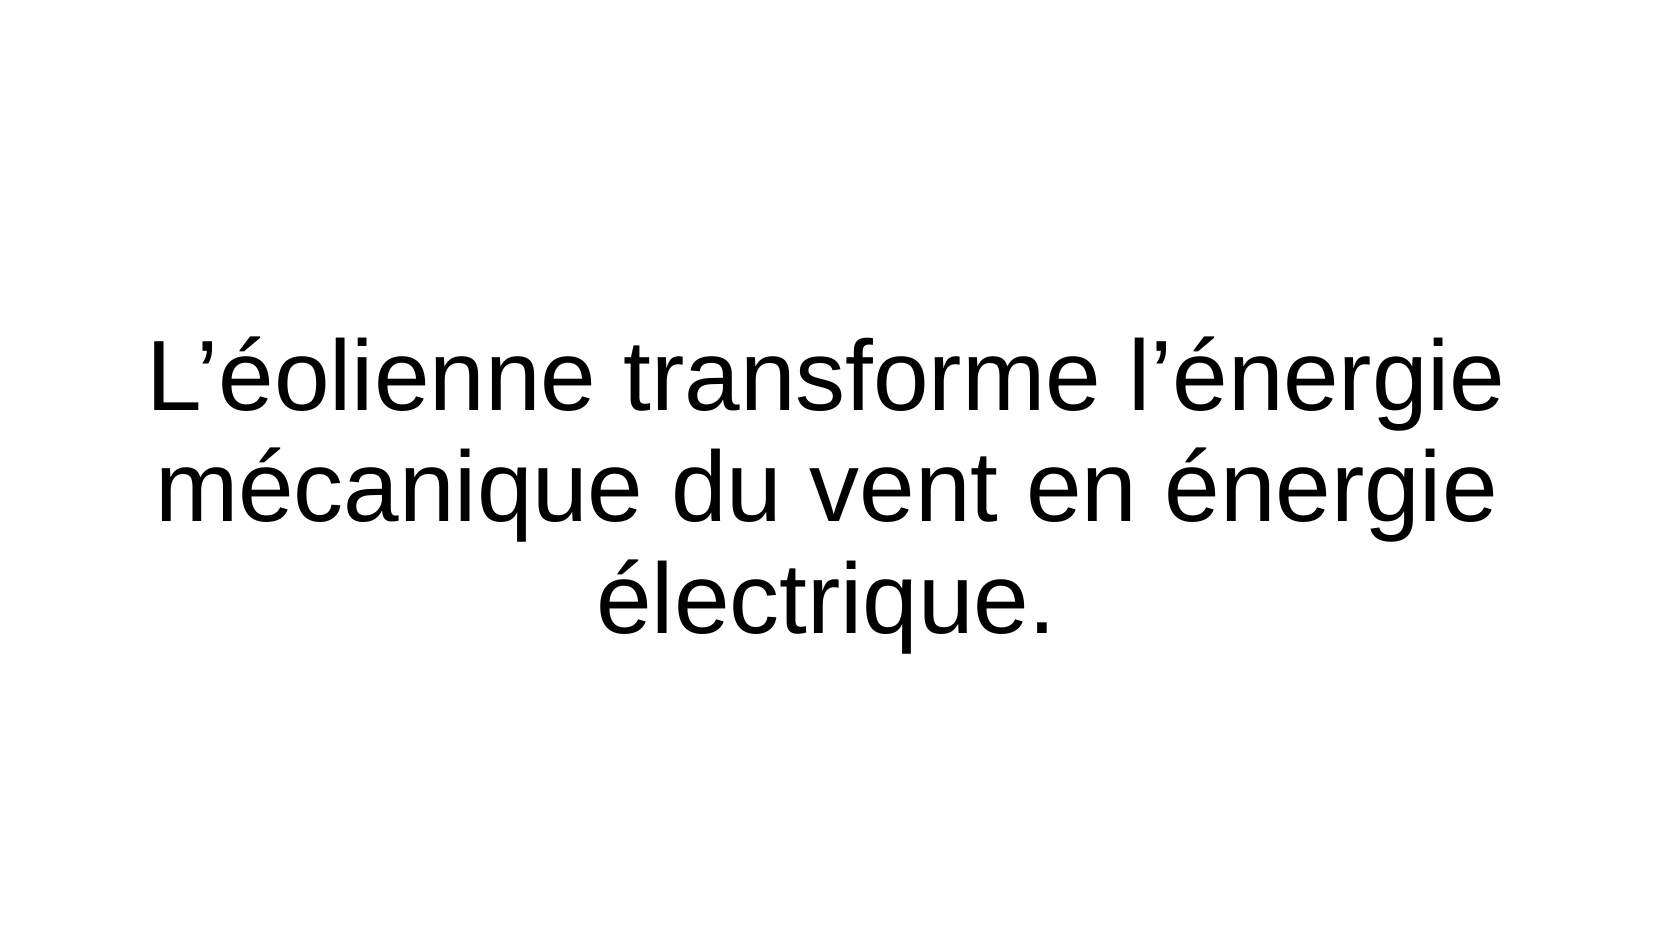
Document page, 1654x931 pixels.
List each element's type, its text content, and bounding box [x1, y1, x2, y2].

subtitle L’éolienne transforme l’énergie mécanique du vent en énergie électrique. [82, 217, 1571, 758]
